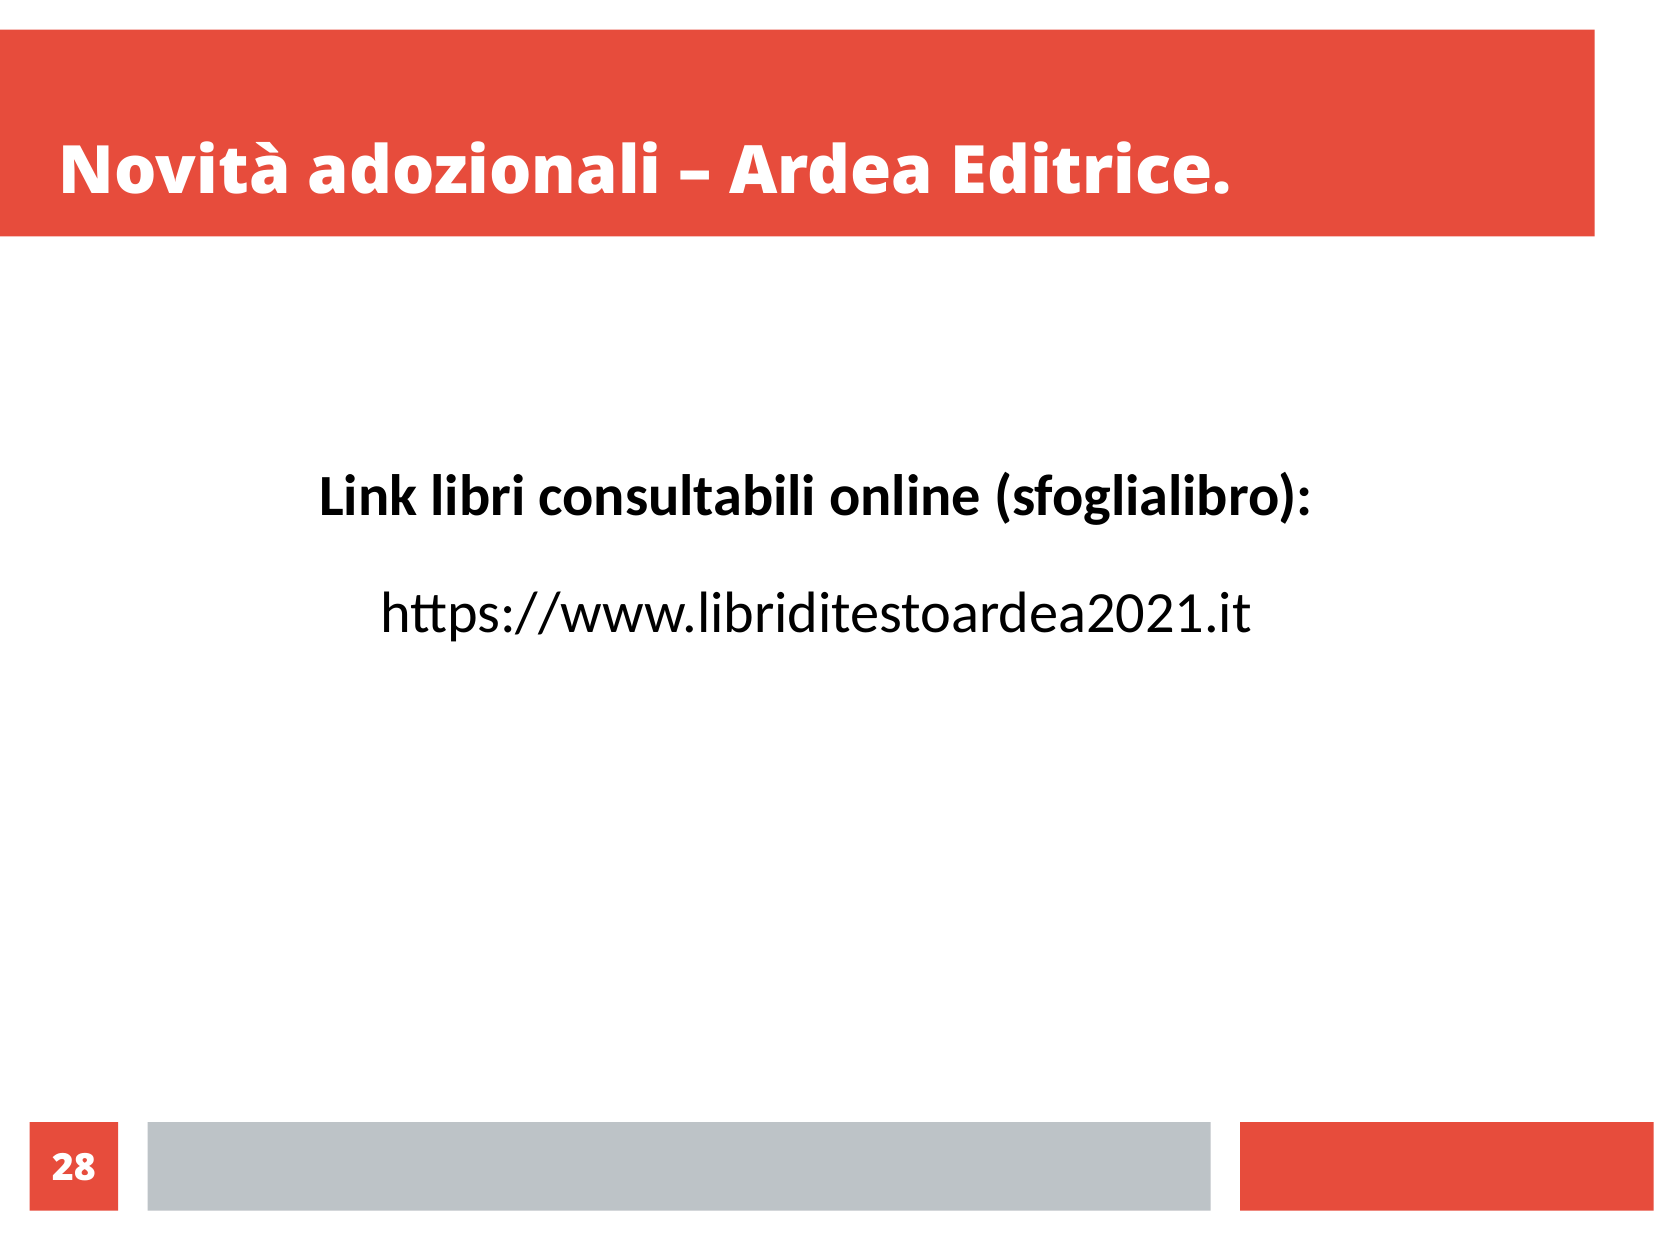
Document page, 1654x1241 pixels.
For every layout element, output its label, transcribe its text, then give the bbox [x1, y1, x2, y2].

title Novità adozionali – Ardea Editrice. [59, 59, 1595, 207]
text_box Link libri consultabili online (sfoglialibro): https://www.libriditestoardea2021.it [118, 347, 1515, 1005]
text_box <numero> [29, 1122, 119, 1211]
